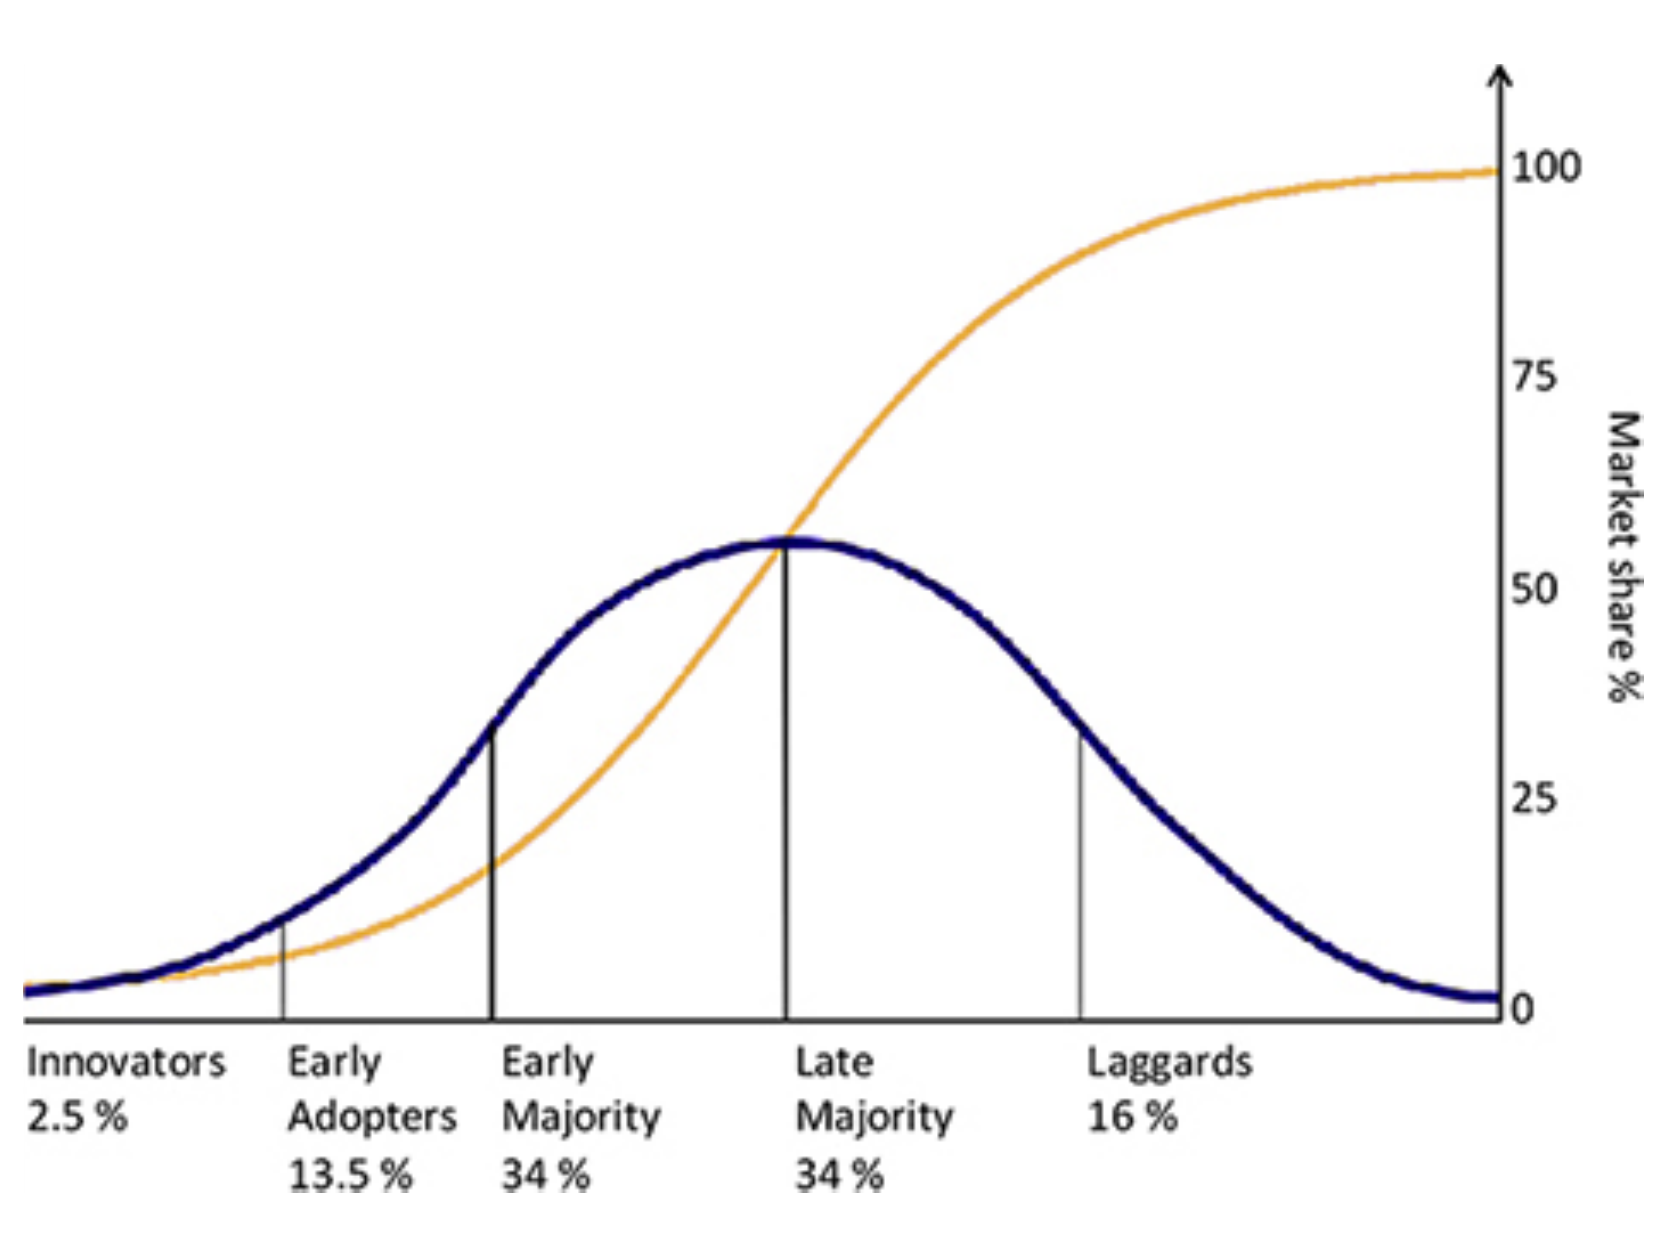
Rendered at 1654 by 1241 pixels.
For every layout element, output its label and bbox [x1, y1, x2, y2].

picture [23, 64, 1644, 1193]
